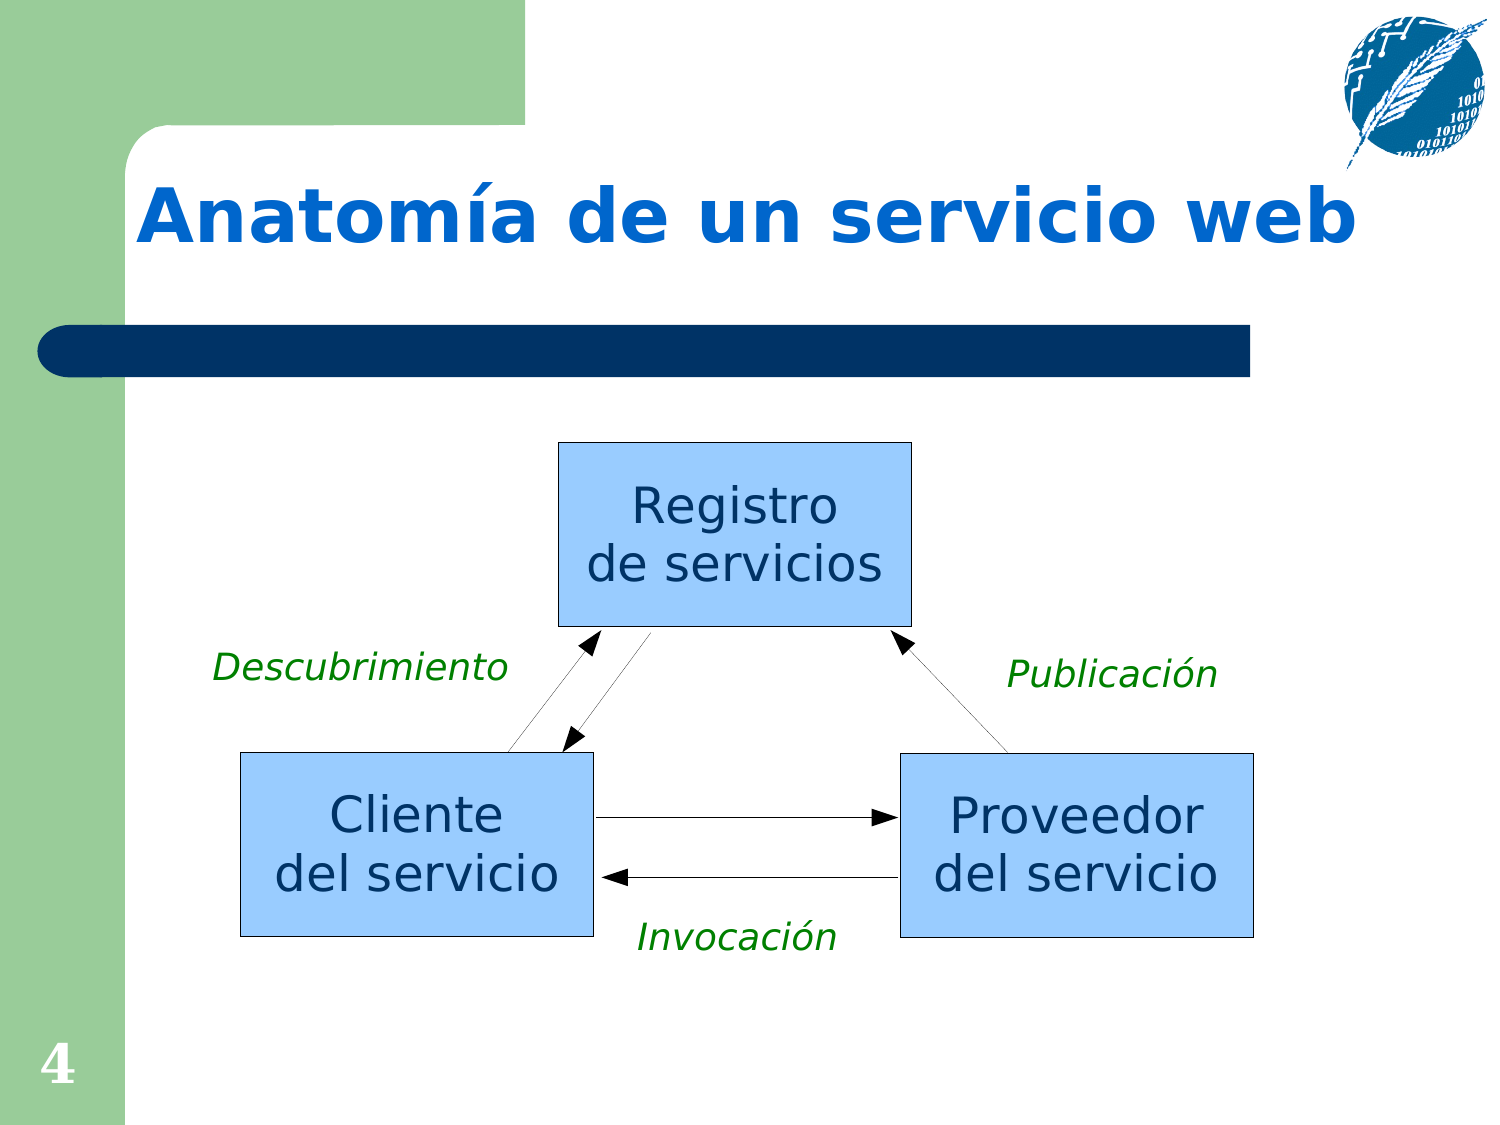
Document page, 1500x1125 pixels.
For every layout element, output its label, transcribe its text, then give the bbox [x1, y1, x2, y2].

text_box Invocación [622, 908, 854, 968]
title Anatomía de un servicio web [136, 136, 1414, 301]
picture [1341, 15, 1487, 172]
text_box Publicación [992, 645, 1256, 705]
picture [1436, 127, 1450, 136]
picture [1427, 138, 1431, 148]
picture [1433, 139, 1440, 147]
text_box Registro de servicios [558, 442, 912, 627]
text_box Descubrimiento [197, 637, 525, 697]
picture [1416, 140, 1425, 149]
text_box Proveedor del servicio [900, 753, 1254, 938]
text_box Cliente del servicio [240, 752, 594, 937]
